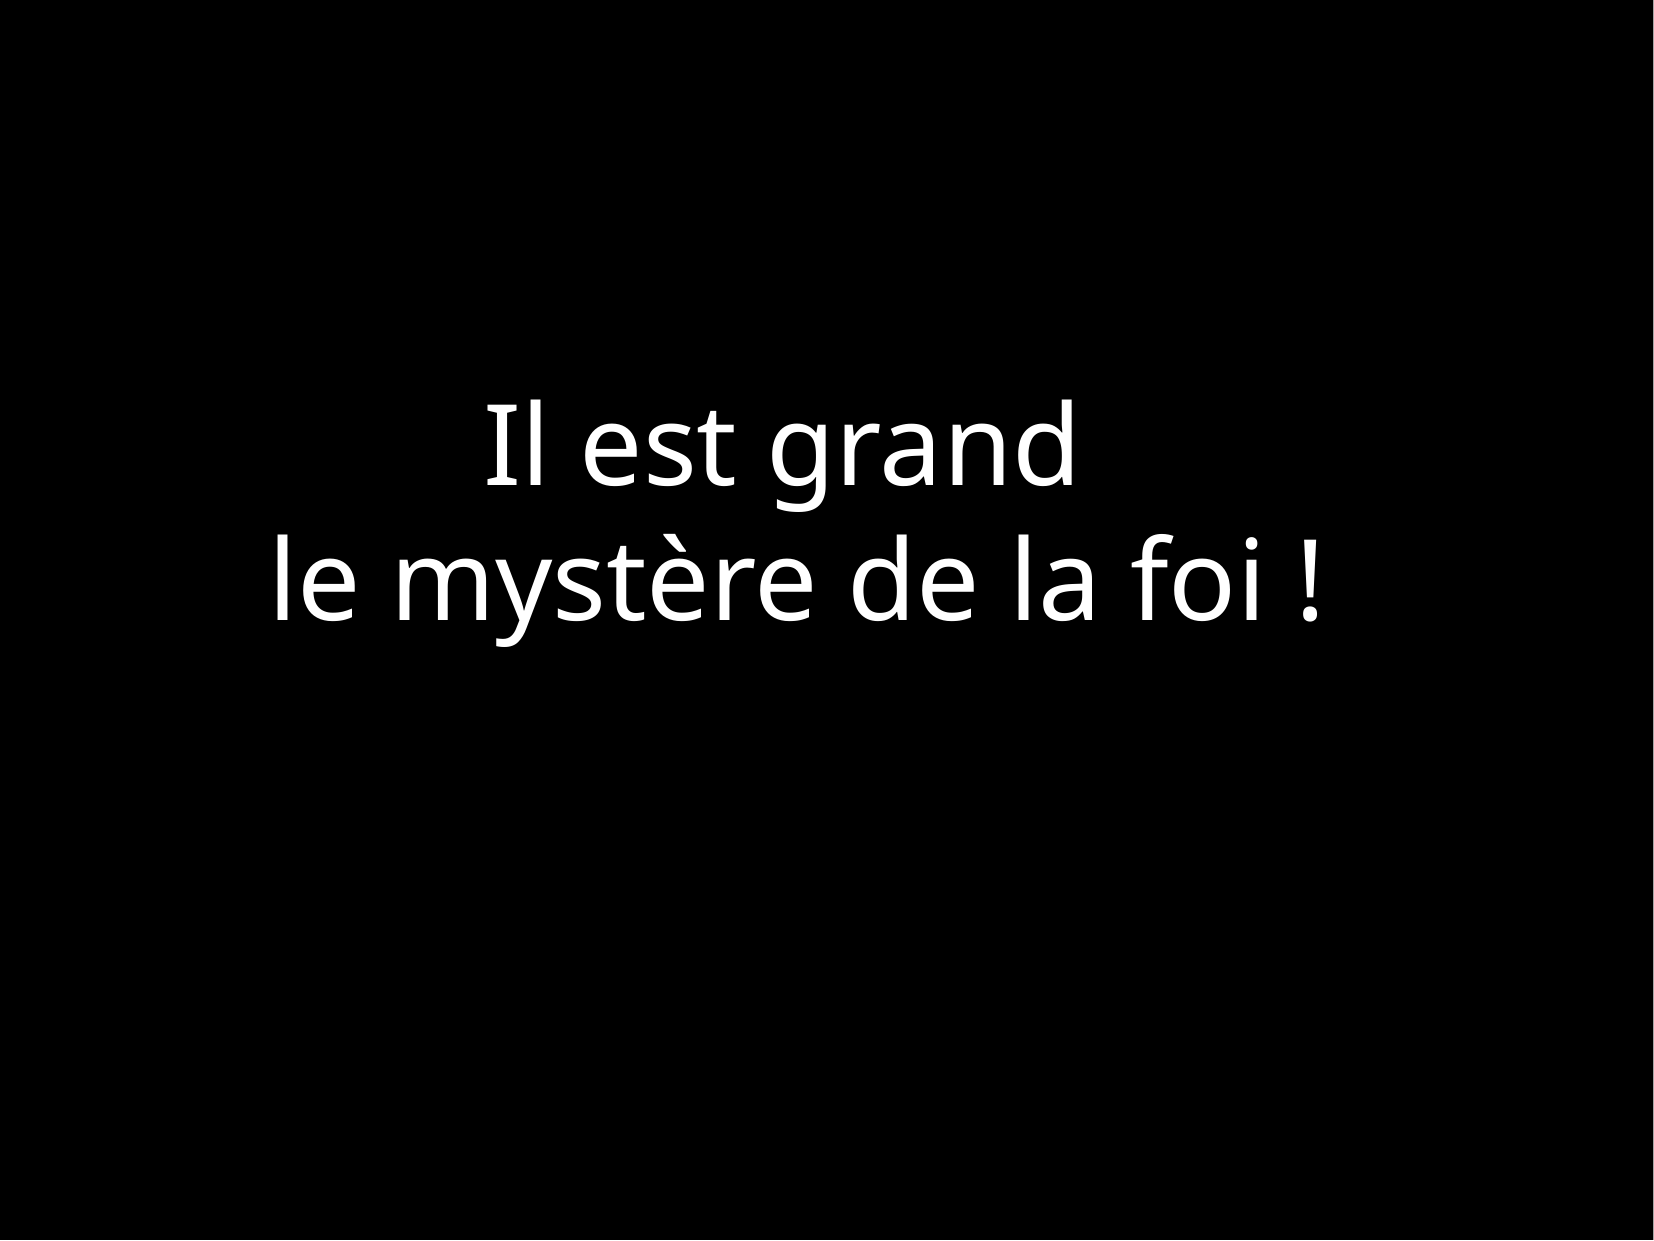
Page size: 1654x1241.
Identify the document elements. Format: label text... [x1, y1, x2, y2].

text_box Il est grand le mystère de la foi ! [88, 88, 1507, 1063]
